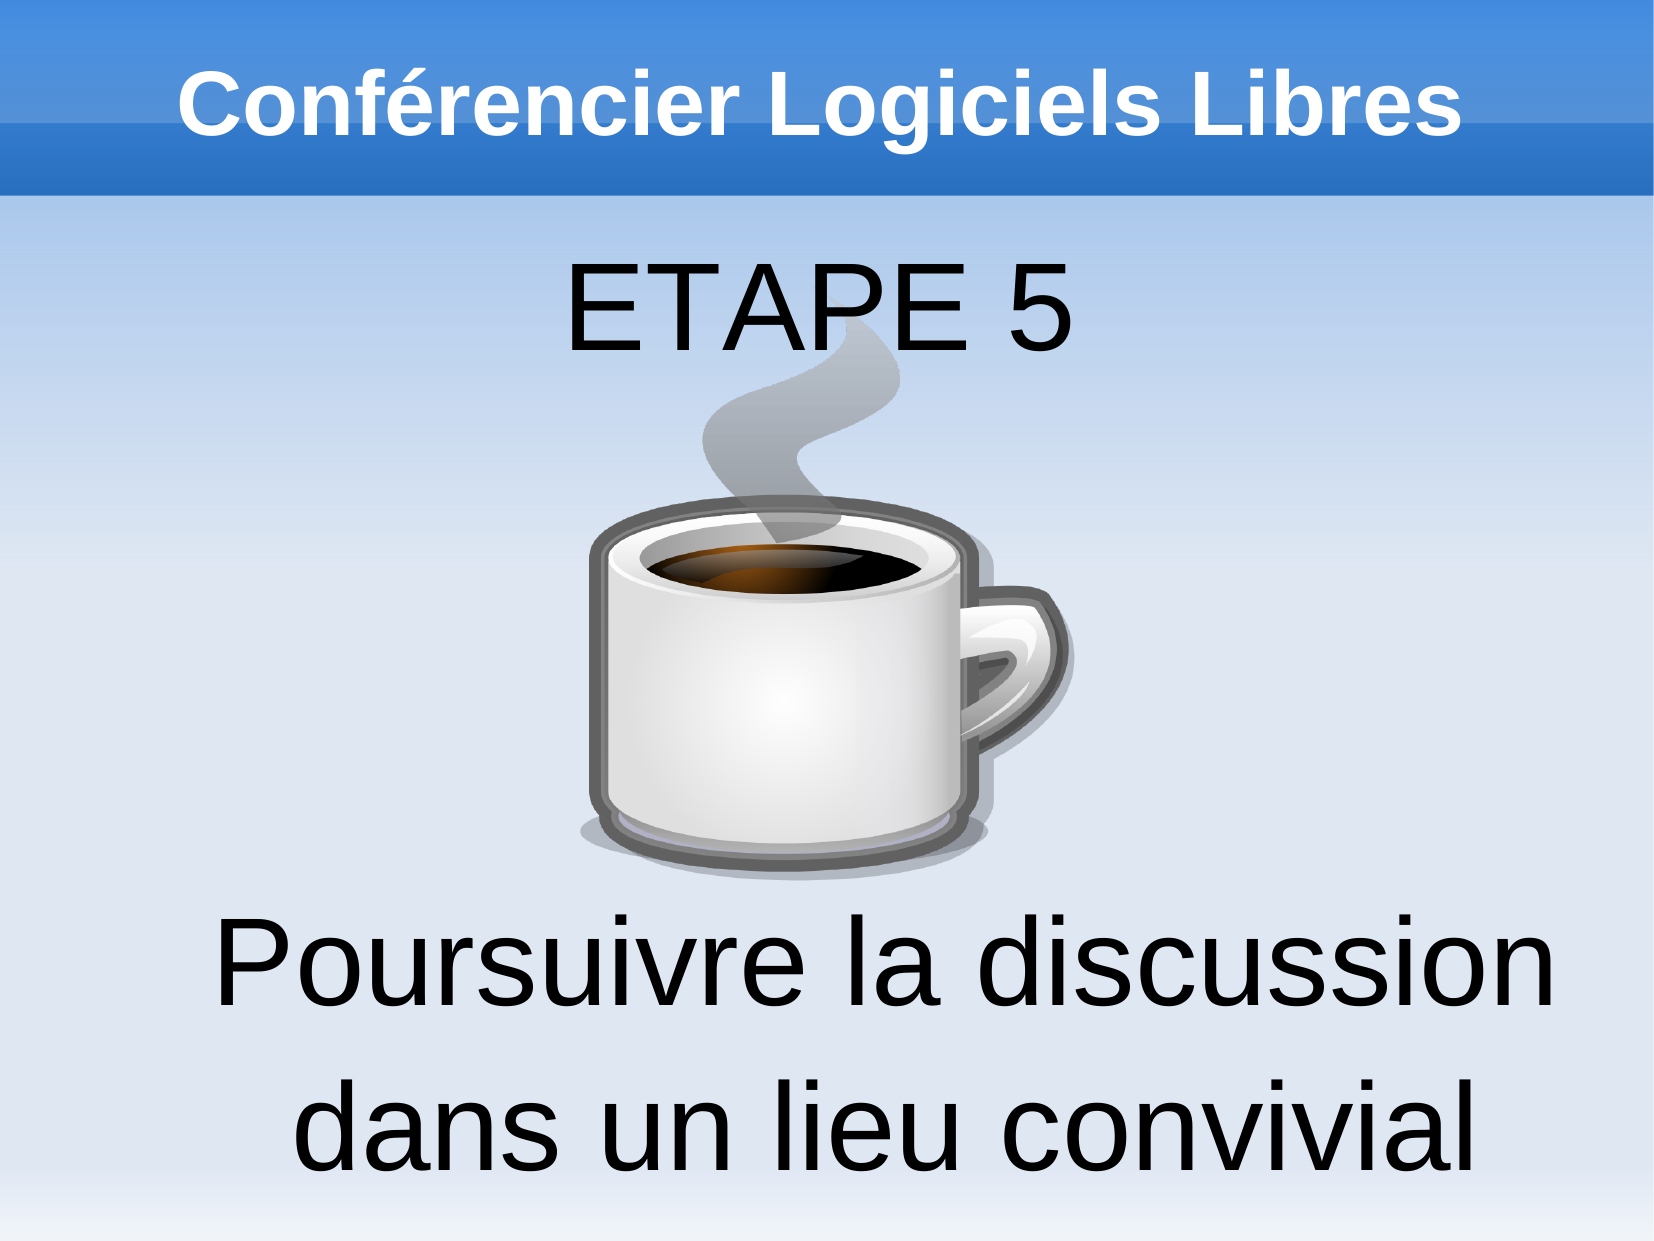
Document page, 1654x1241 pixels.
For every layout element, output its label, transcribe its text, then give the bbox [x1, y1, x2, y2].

text_box Poursuivre la discussion dans un lieu convivial [197, 884, 1575, 1235]
picture [0, 0, 1654, 1241]
title Conférencier Logiciels Libres [76, 0, 1565, 208]
text_box ETAPE 5 [547, 229, 1093, 400]
